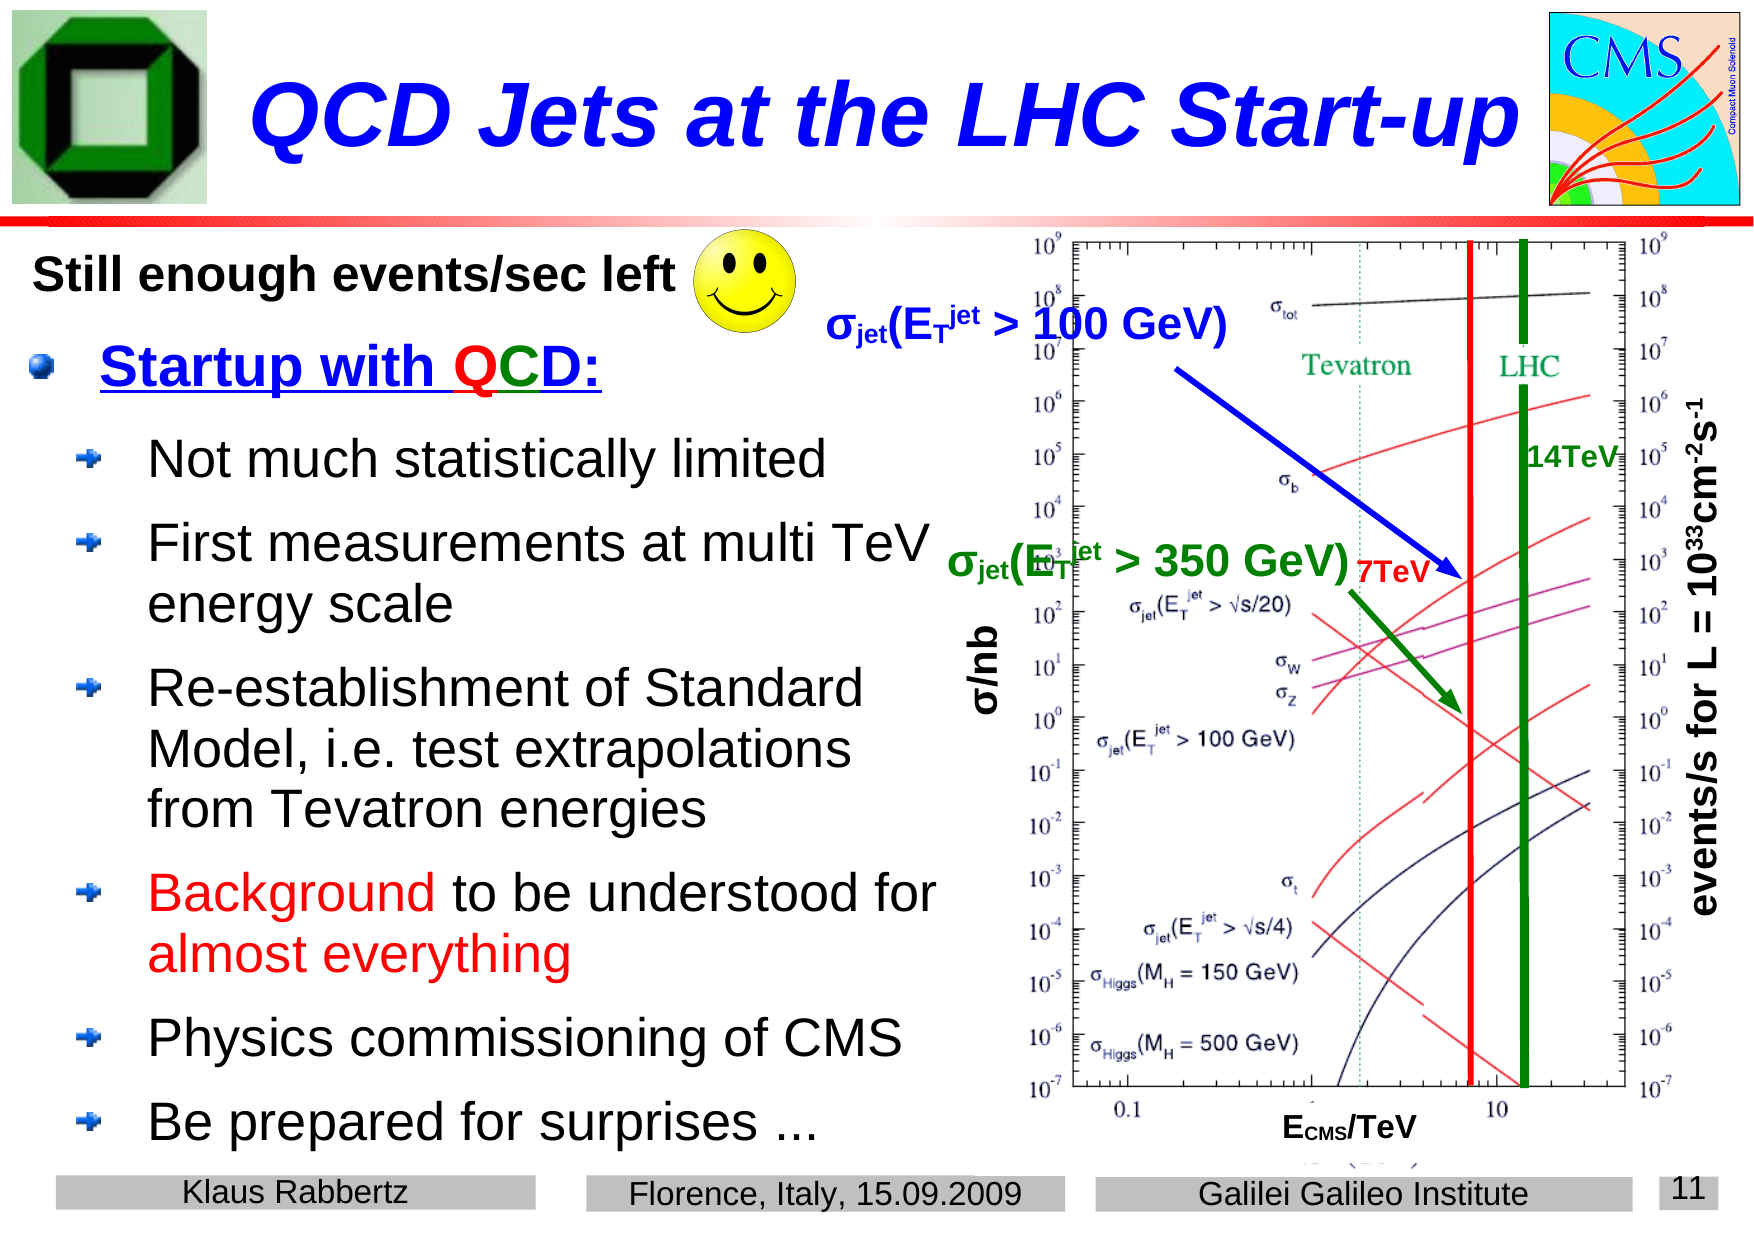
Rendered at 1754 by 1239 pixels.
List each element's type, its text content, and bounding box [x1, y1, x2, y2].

text_box ECMS/TeV [1270, 1102, 1430, 1164]
text_box σjet(ETjet > 350 GeV) [935, 528, 1362, 610]
text_box Still enough events/sec left [19, 240, 689, 309]
picture [975, 373, 1413, 548]
picture [12, 10, 207, 204]
text_box σ/nb [953, 613, 1013, 728]
text_box events/s for L = 1033cm-2s-1 [1672, 386, 1734, 930]
text_box 14TeV [1514, 433, 1519, 482]
picture [975, 229, 1717, 1176]
title QCD Jets at the LHC Start-up [221, 27, 1525, 202]
list Startup with QCD: Not much statistically limited First measurements at multi TeV energy scale Re-establishment of Standard Model, i.e. test extrapolations from Tevatron energies Background to be understood for almost everything Physics commissioning of CMS Be prepared for surprises ... [17, 334, 966, 1154]
picture [691, 227, 798, 335]
text_box σjet(ETjet > 100 GeV) [813, 292, 1241, 373]
text_box 14TeV [1529, 433, 1631, 482]
text_box 7TeV [1427, 548, 1443, 560]
picture [1548, 11, 1741, 206]
text_box 7TeV [1362, 548, 1443, 597]
